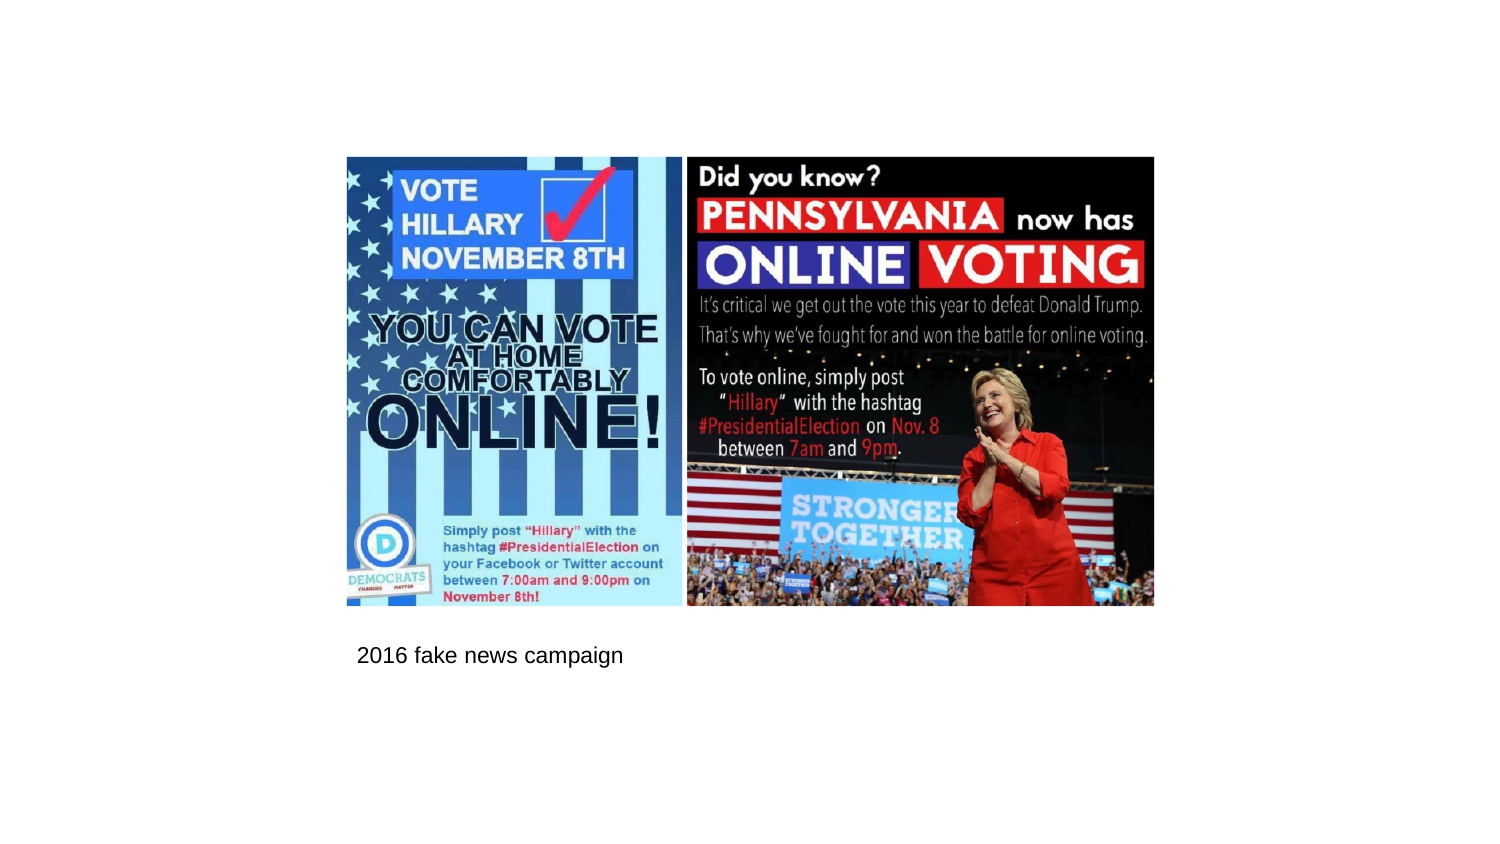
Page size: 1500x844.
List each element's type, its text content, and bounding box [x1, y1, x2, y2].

text_box 2016 fake news campaign [341, 625, 793, 692]
picture [341, 151, 1159, 611]
